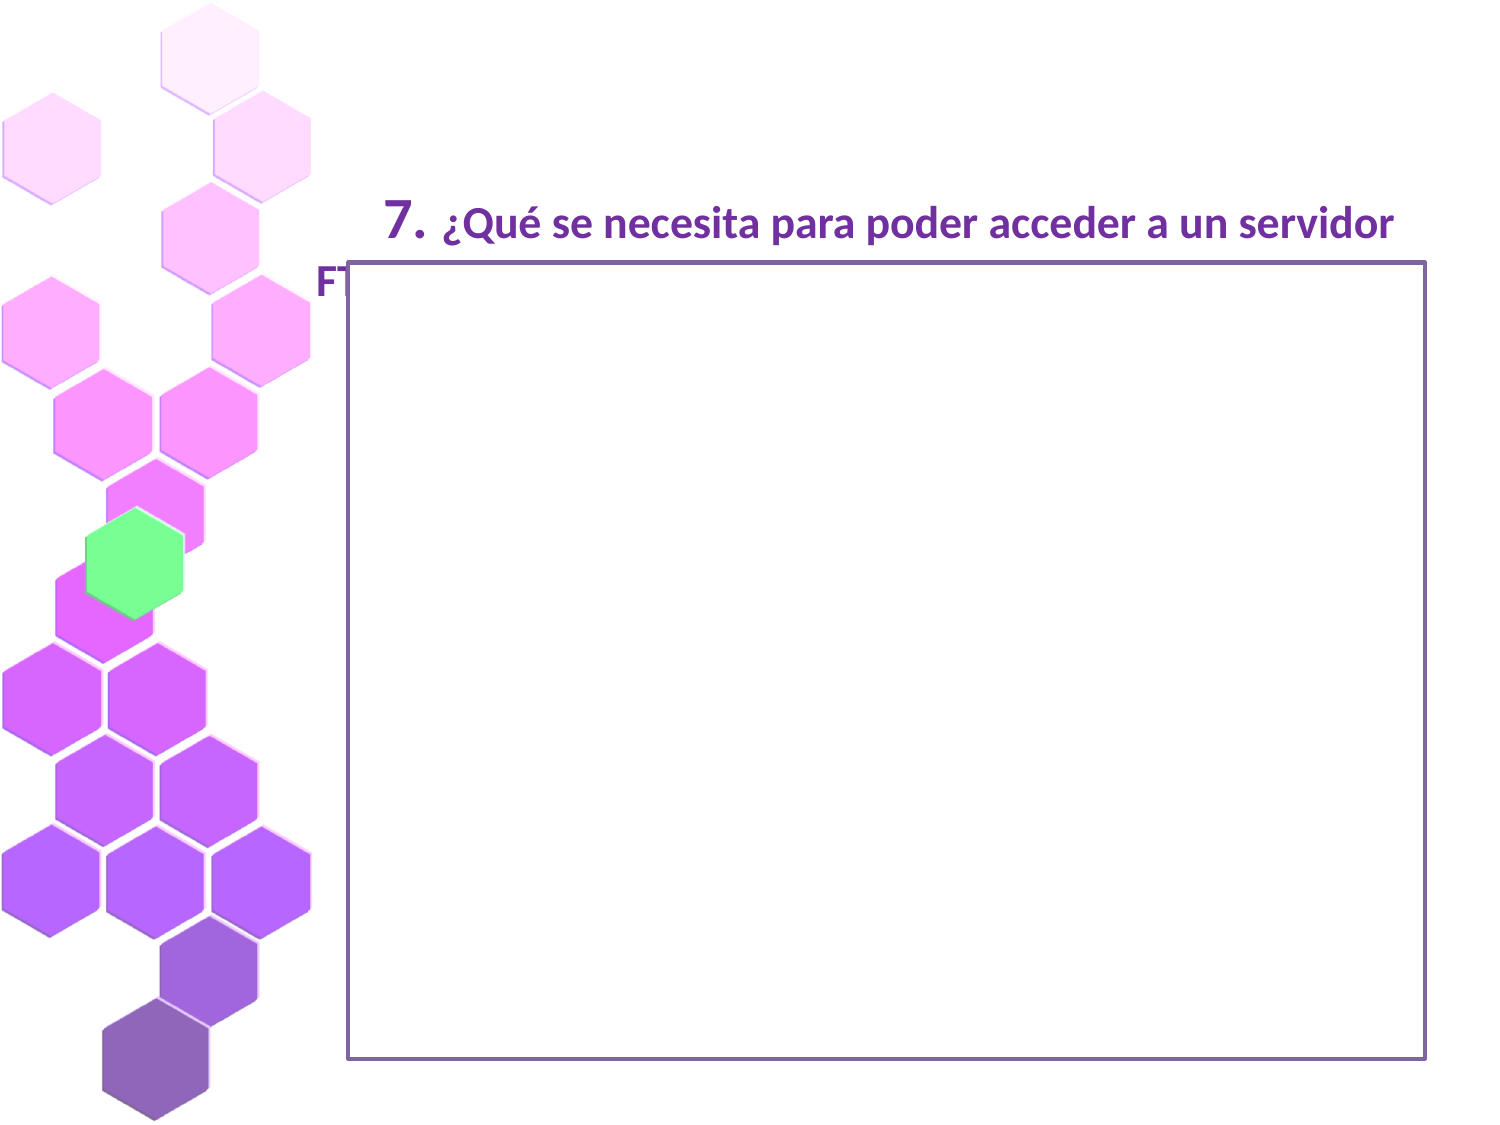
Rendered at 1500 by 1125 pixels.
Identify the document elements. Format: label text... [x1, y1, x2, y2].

title 7. ¿Qué se necesita para poder acceder a un servidor FTP privado? ¿Qué comando utilizarías para establecer la conexión? [301, 172, 1415, 408]
text_box [348, 262, 1426, 1059]
picture [0, 0, 313, 1123]
